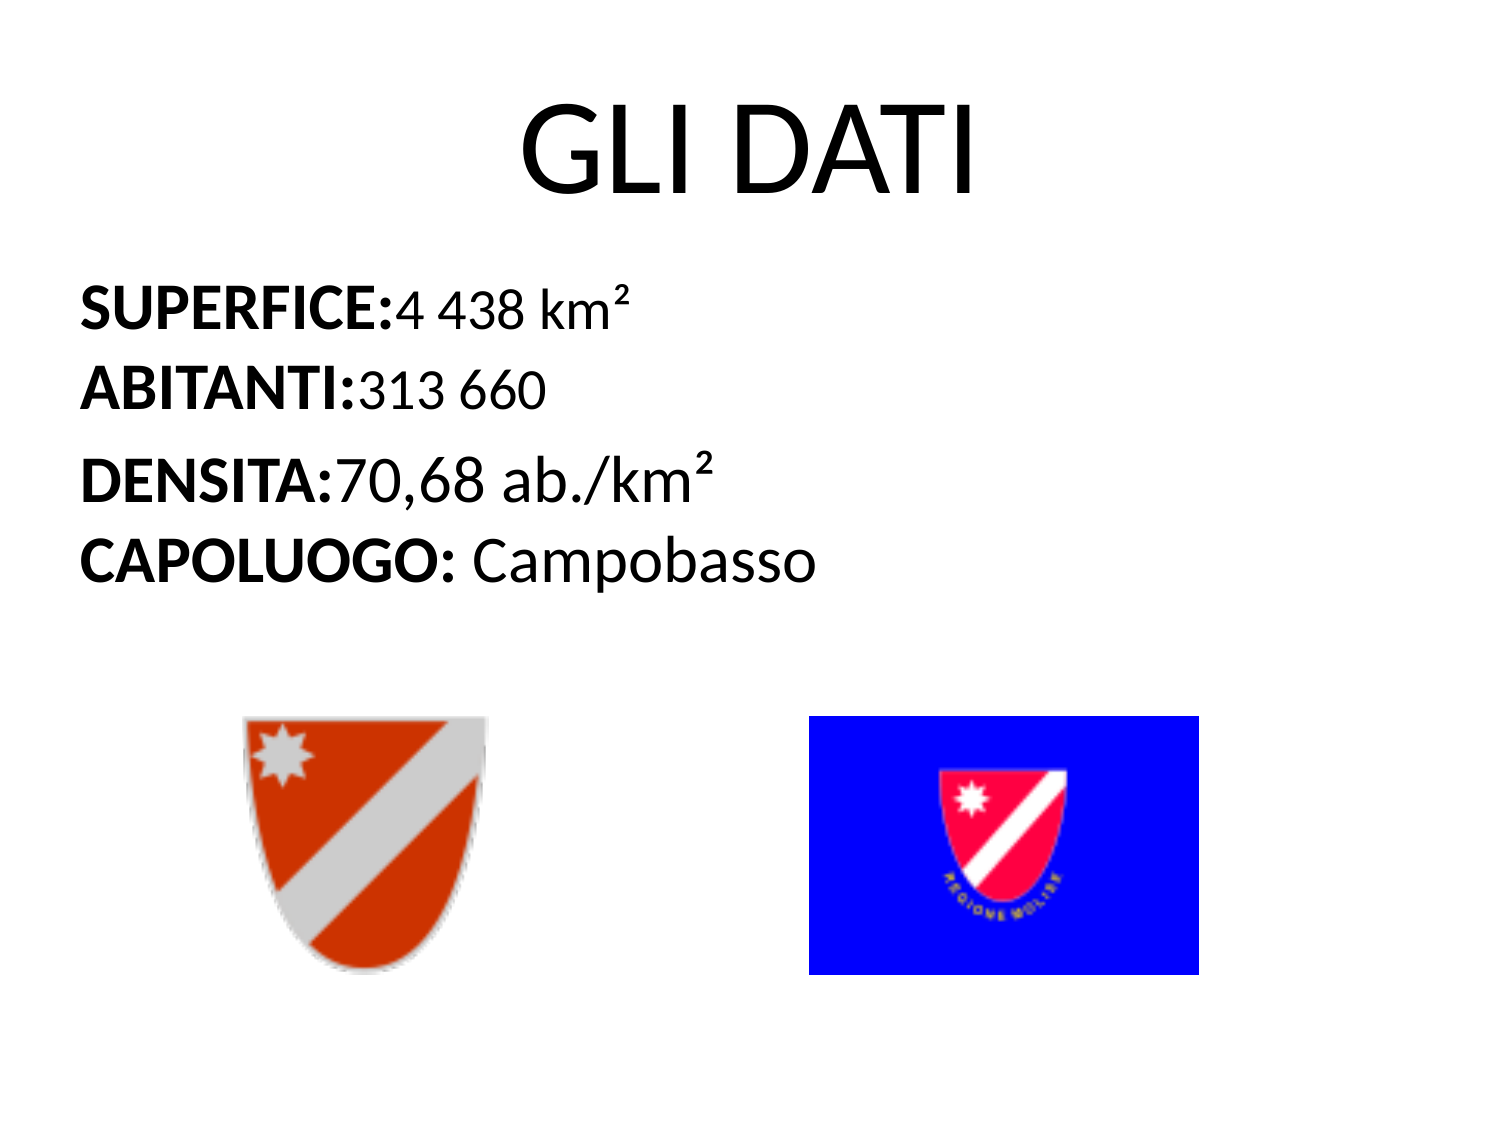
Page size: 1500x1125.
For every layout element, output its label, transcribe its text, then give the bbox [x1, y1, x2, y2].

picture [242, 716, 489, 975]
picture [809, 716, 1199, 975]
list SUPERFICE:4 438 km² ABITANTI:313 660 DENSITA:70,68 ab./km² CAPOLUOGO: Campobasso [64, 255, 1415, 998]
title GLI DATI [75, 45, 1425, 233]
